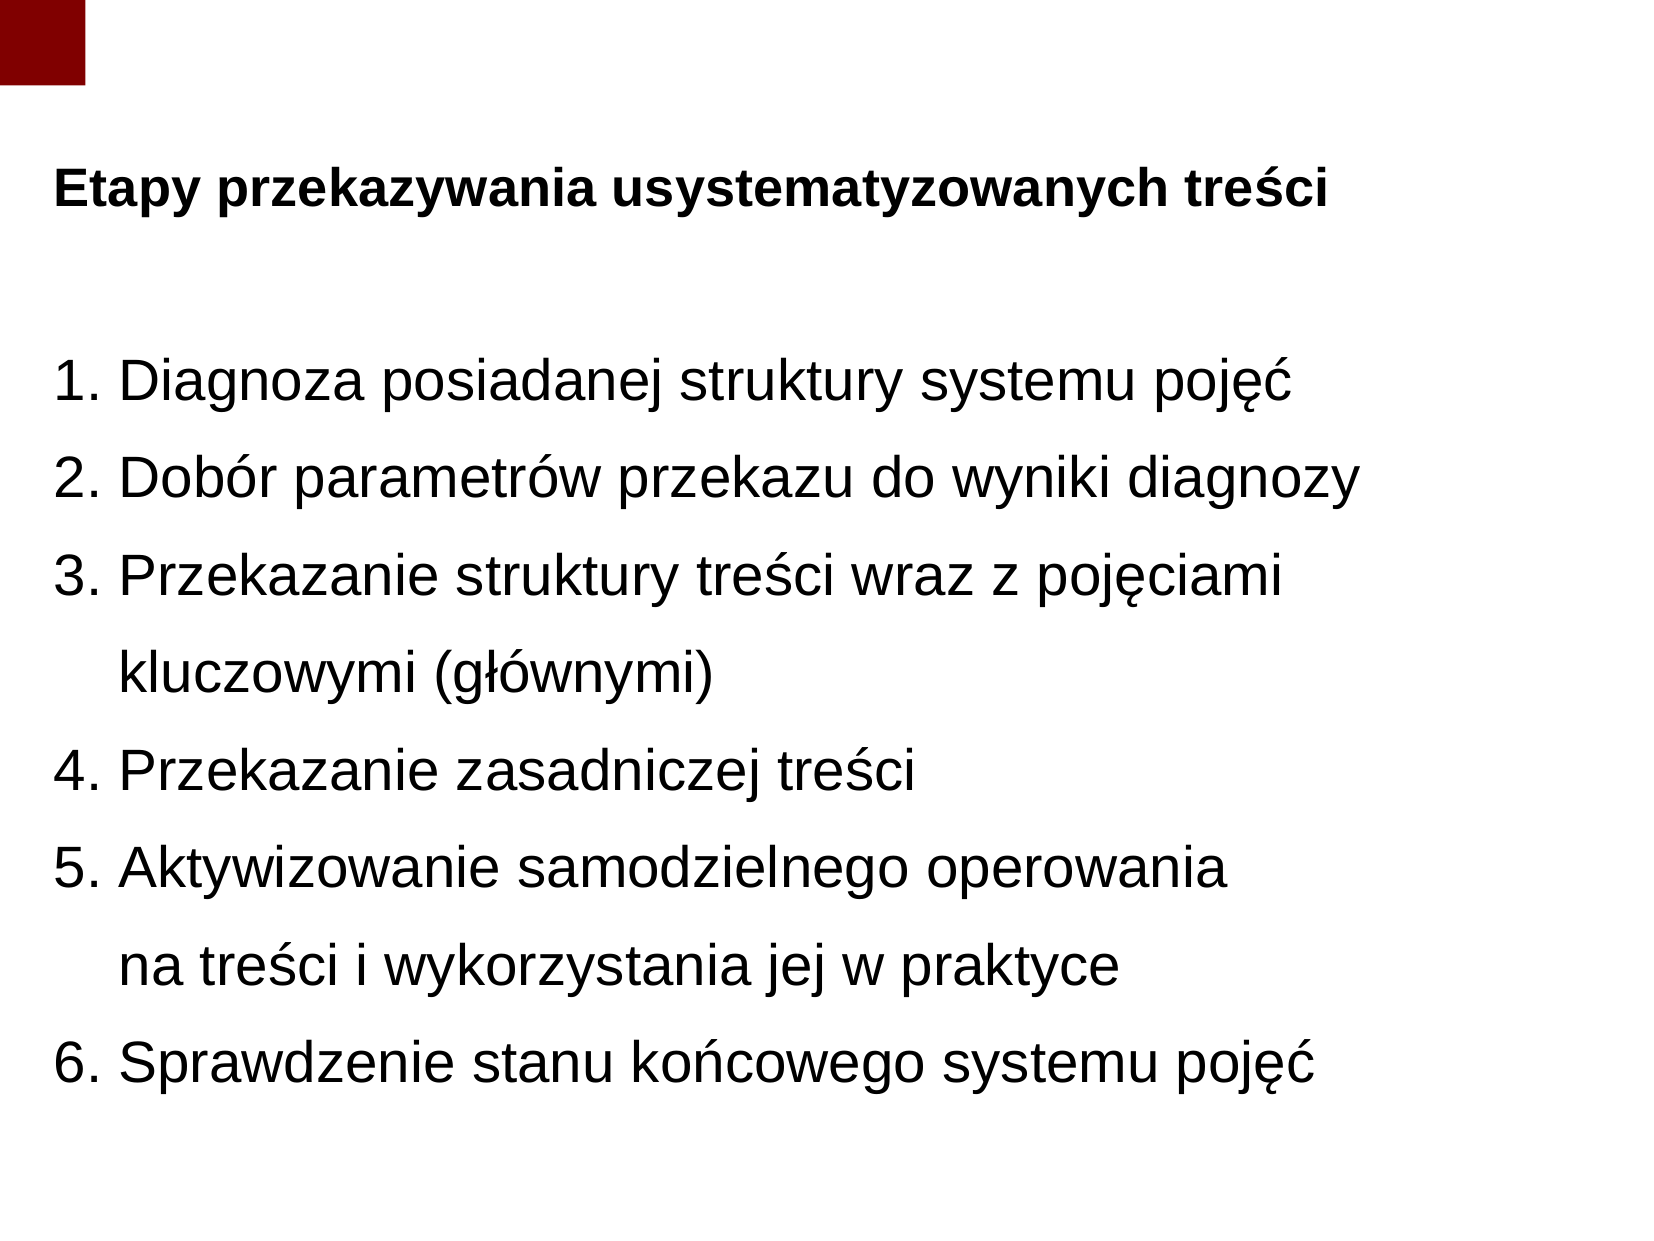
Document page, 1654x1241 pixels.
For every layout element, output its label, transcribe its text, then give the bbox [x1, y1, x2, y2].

text_box [0, 0, 86, 86]
text_box Etapy przekazywania usystematyzowanych treści 1. Diagnoza posiadanej struktury systemu pojęć 2. Dobór parametrów przekazu do wyniki diagnozy 3. Przekazanie struktury treści wraz z pojęciami kluczowymi (głównymi) 4. Przekazanie zasadniczej treści 5. Aktywizowanie samodzielnego operowania na treści i wykorzystania jej w praktyce 6. Sprawdzenie stanu końcowego systemu pojęć [38, 119, 1615, 1180]
